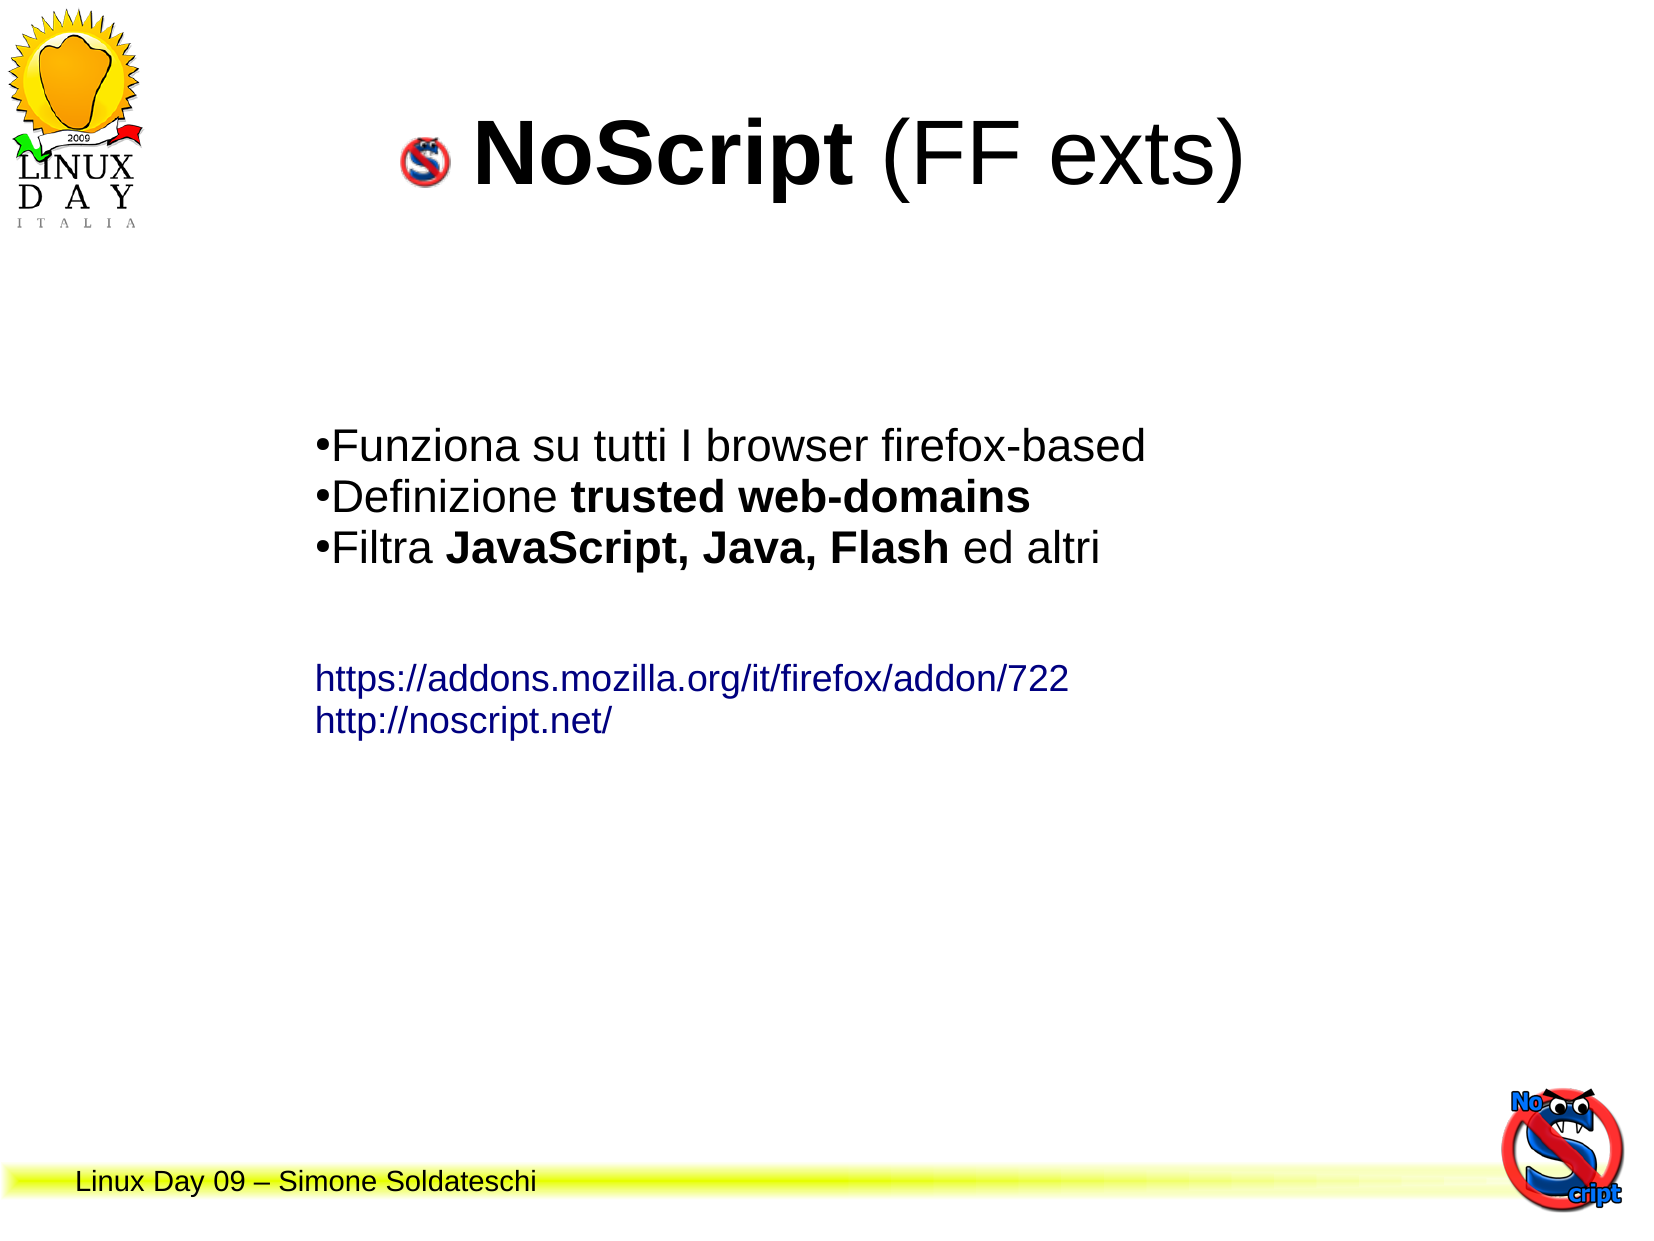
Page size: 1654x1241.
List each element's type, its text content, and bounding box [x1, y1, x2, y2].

picture [0, 0, 151, 235]
title NoScript (FF exts) [150, 49, 1571, 257]
picture [400, 137, 451, 188]
text_box Funziona su tutti I browser firefox-based Definizione trusted web-domains Filtra JavaScript, Java, Flash ed altri https://addons.mozilla.org/it/firefox/addon/722 http://noscript.net/ [300, 412, 1426, 750]
picture [1500, 1087, 1625, 1213]
